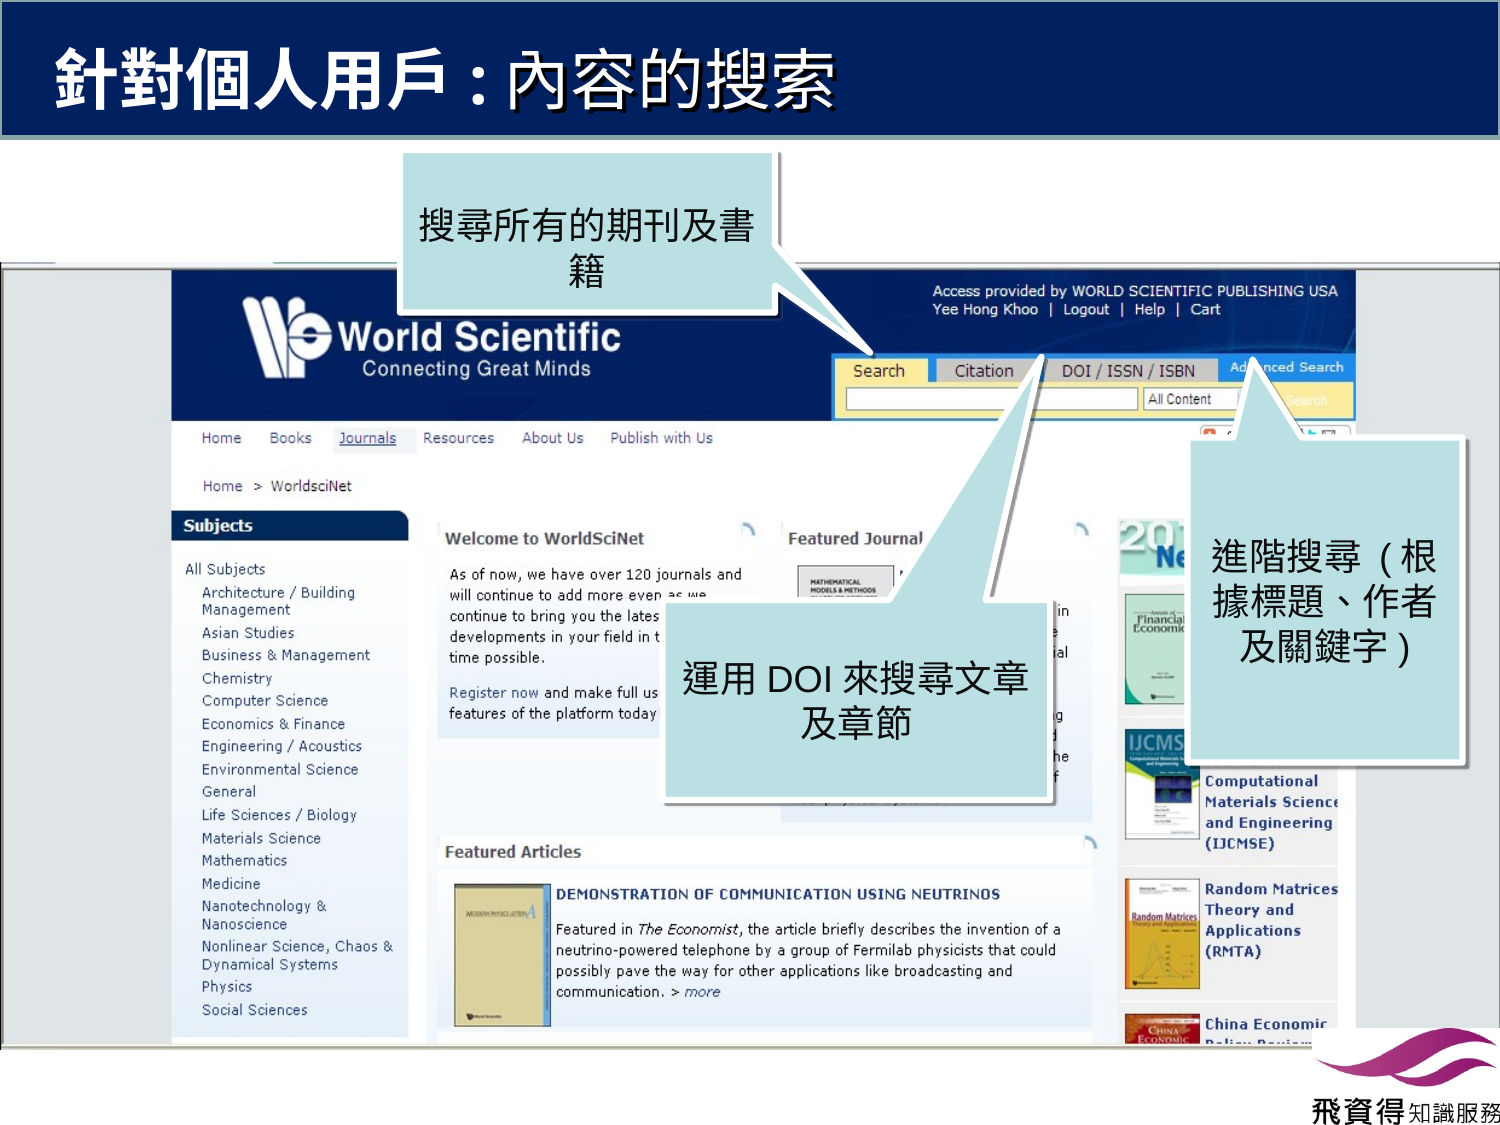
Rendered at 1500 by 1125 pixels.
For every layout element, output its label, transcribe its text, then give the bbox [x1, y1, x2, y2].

text_box 進階搜尋 (根據標題、作者及關鍵字) [1187, 359, 1463, 763]
text_box 搜尋所有的期刊及書籍 [399, 149, 871, 353]
text_box 針對個人用戶:內容的搜索 [37, 30, 1026, 127]
picture [0, 262, 1500, 1125]
text_box [0, 0, 1500, 138]
text_box 運用DOI來搜尋文章及章節 [662, 356, 1051, 801]
